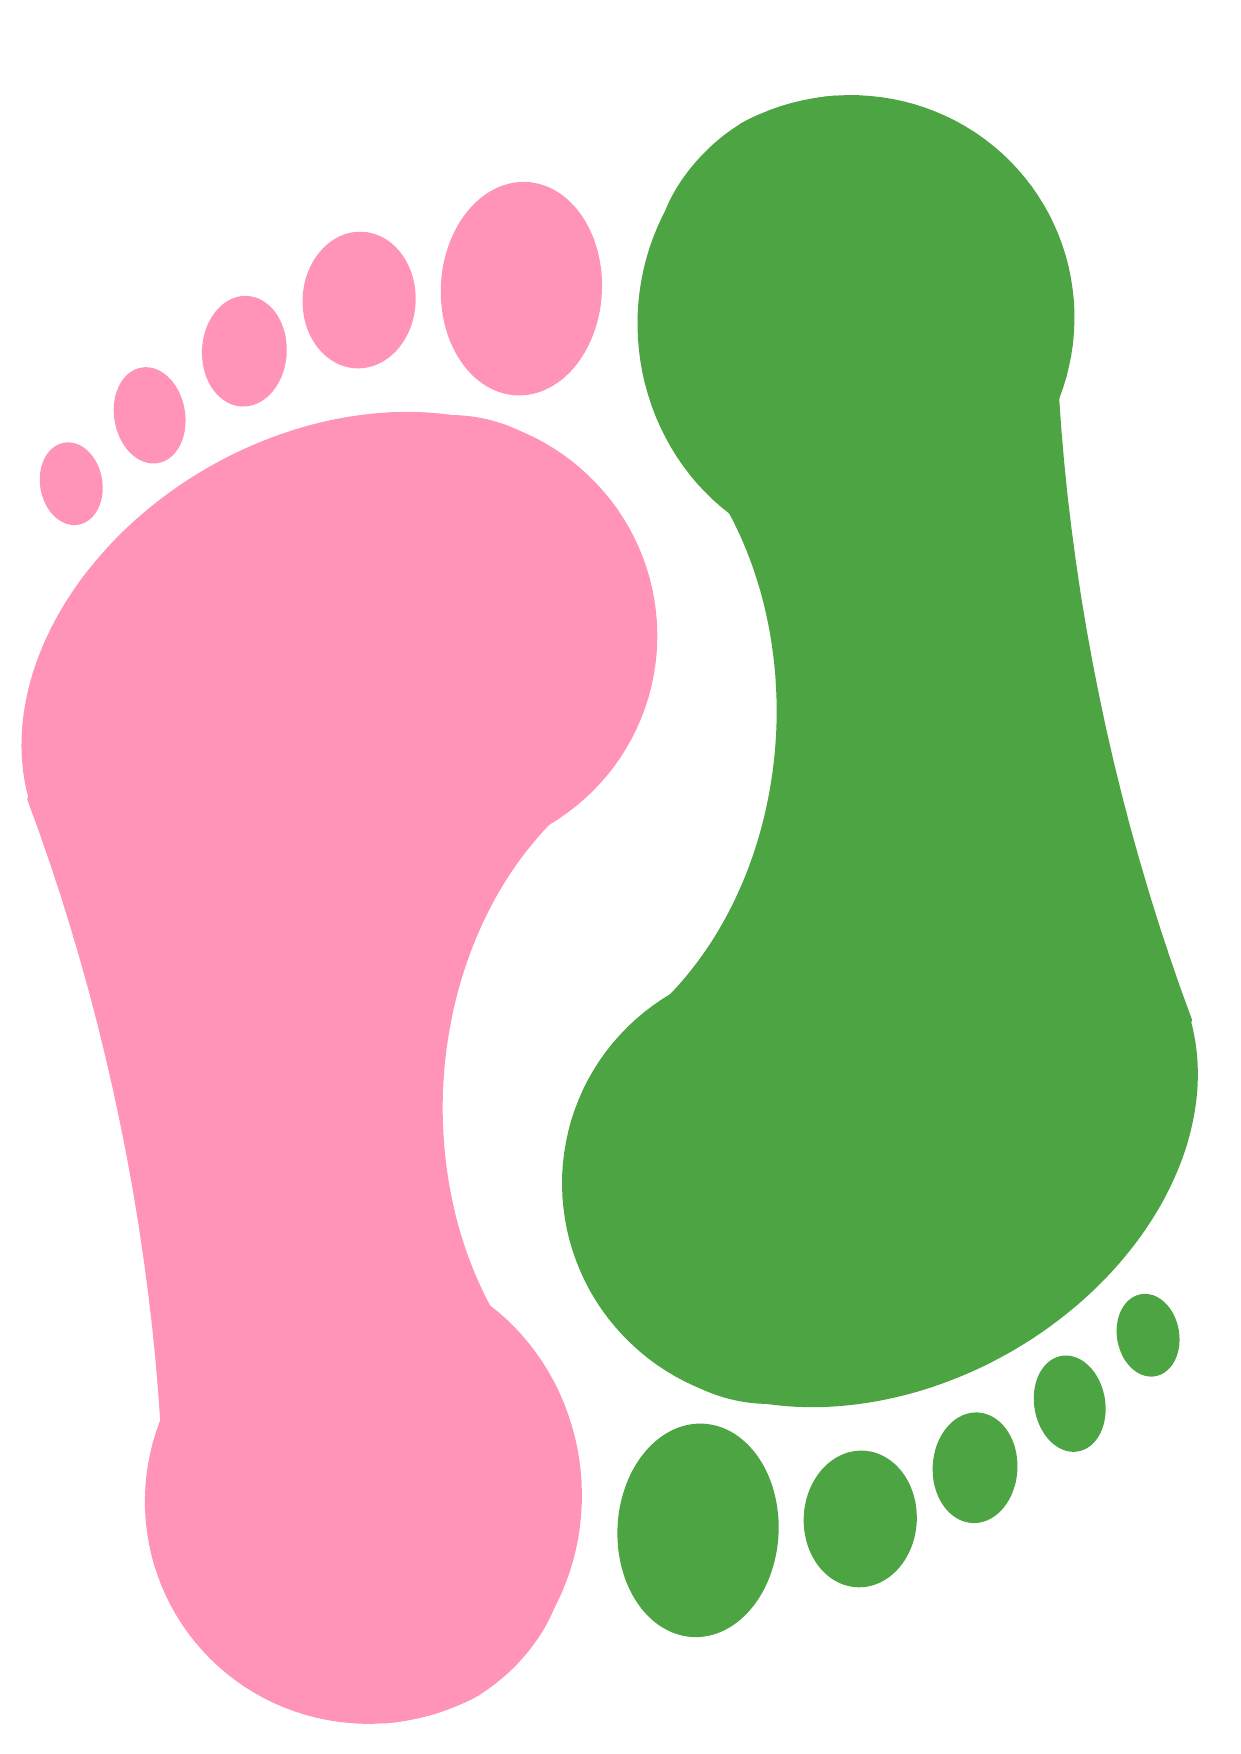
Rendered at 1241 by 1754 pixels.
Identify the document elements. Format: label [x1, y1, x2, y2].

text_box [442, 184, 600, 394]
text_box [204, 298, 285, 405]
text_box [1118, 1295, 1178, 1375]
text_box [619, 1425, 777, 1636]
text_box [805, 1452, 915, 1586]
text_box [304, 233, 414, 367]
text_box [934, 1414, 1016, 1521]
text_box [23, 413, 656, 1722]
text_box [1035, 1357, 1104, 1450]
text_box [41, 444, 101, 523]
text_box [564, 97, 1196, 1406]
text_box [115, 369, 184, 462]
